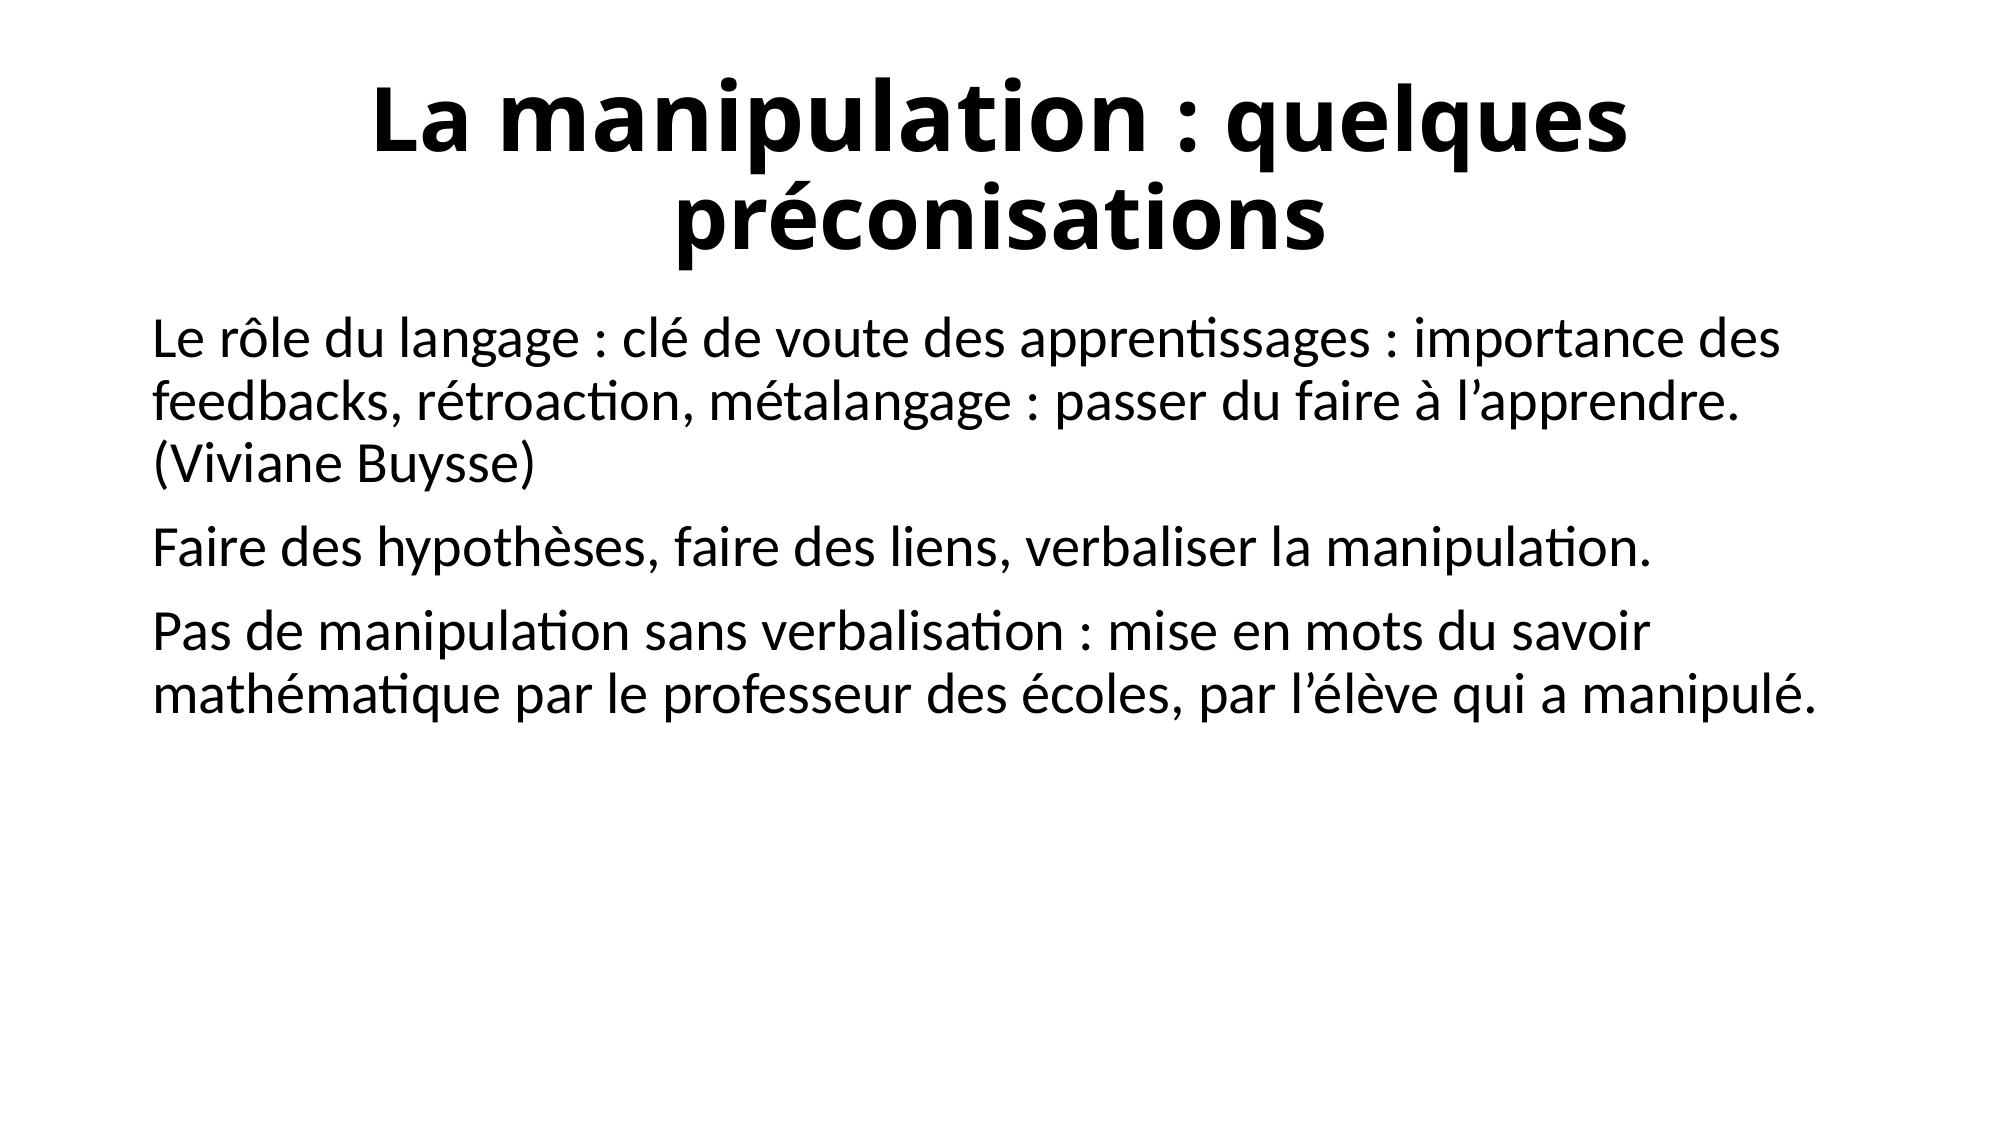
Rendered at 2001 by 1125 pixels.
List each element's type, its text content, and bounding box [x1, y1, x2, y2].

title La manipulation : quelques préconisations [137, 59, 1863, 278]
list Le rôle du langage : clé de voute des apprentissages : importance des feedbacks, rétroaction, métalangage : passer du faire à l’apprendre. (Viviane Buysse) Faire des hypothèses, faire des liens, verbaliser la manipulation. Pas de manipulation sans verbalisation : mise en mots du savoir mathématique par le professeur des écoles, par l’élève qui a manipulé. [137, 299, 1863, 1014]
